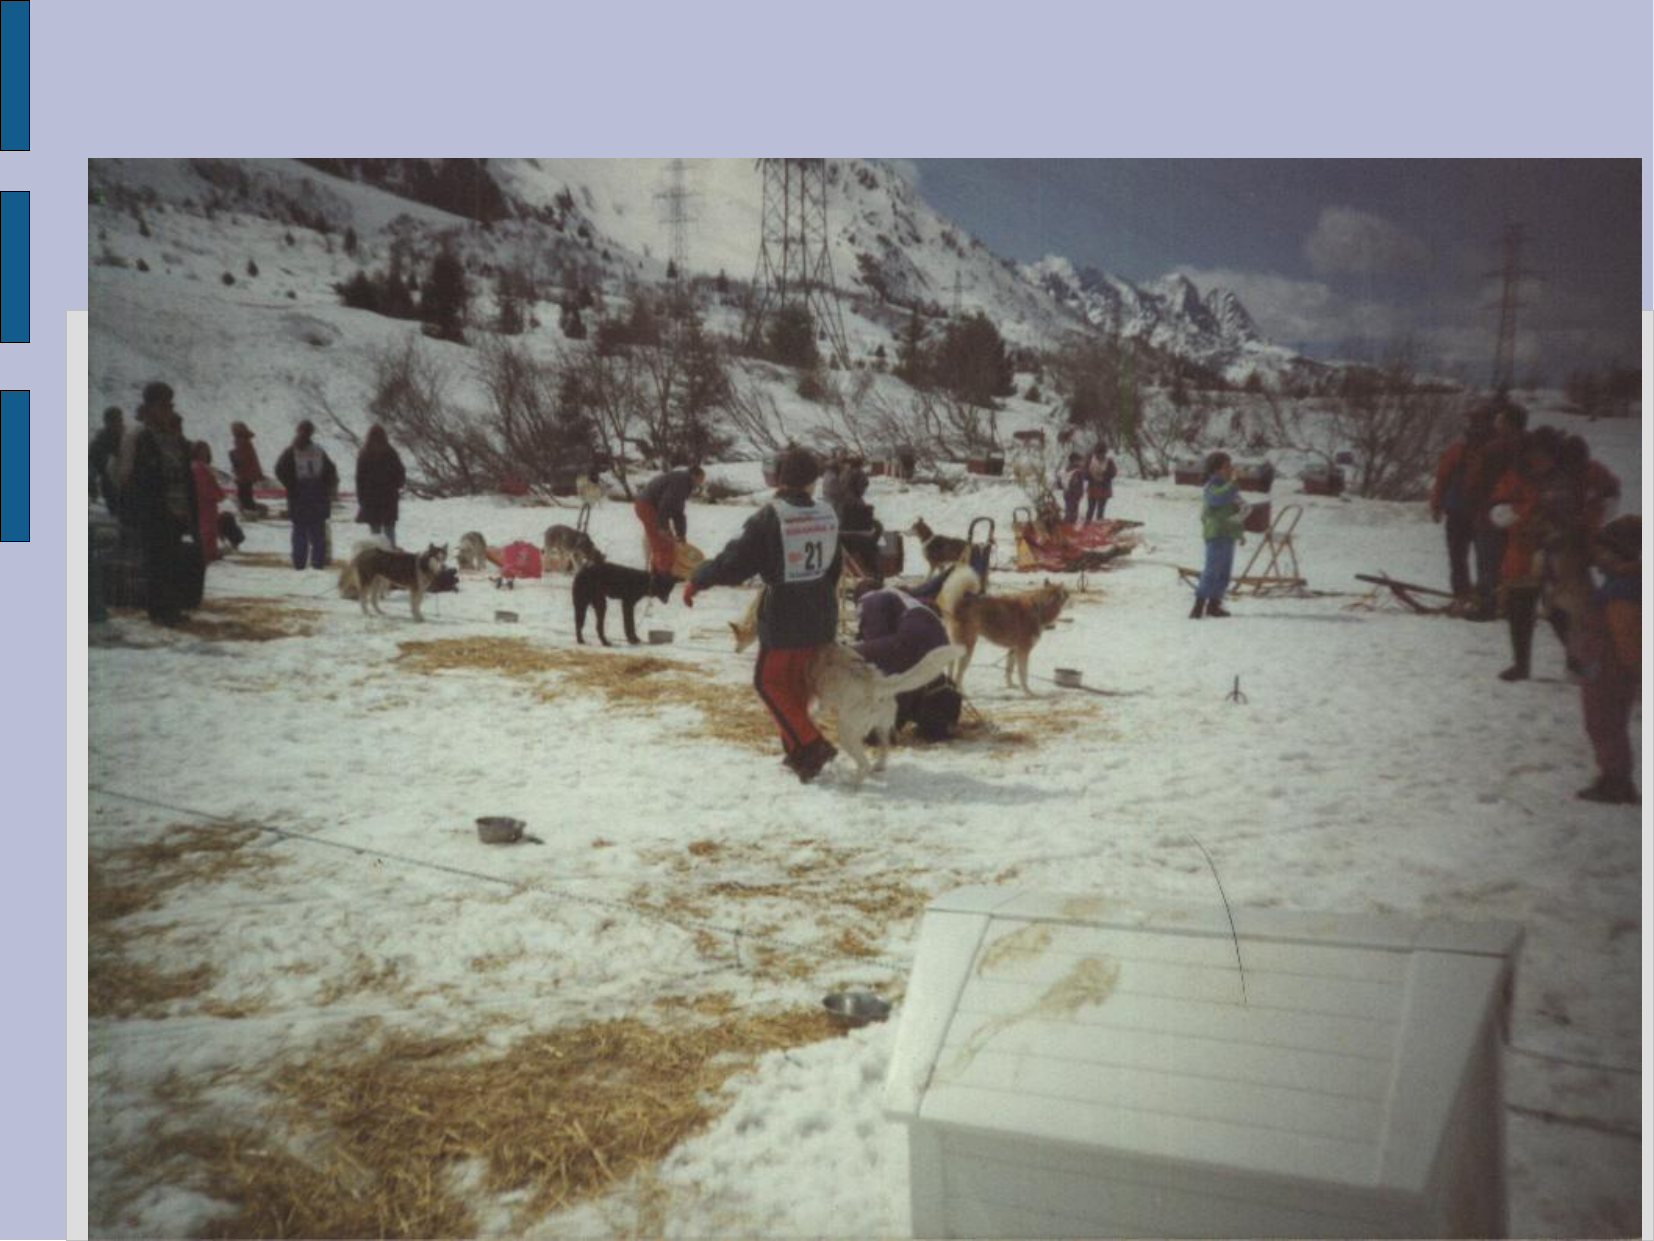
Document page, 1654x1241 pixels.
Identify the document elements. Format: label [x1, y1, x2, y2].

picture [88, 158, 1642, 1241]
